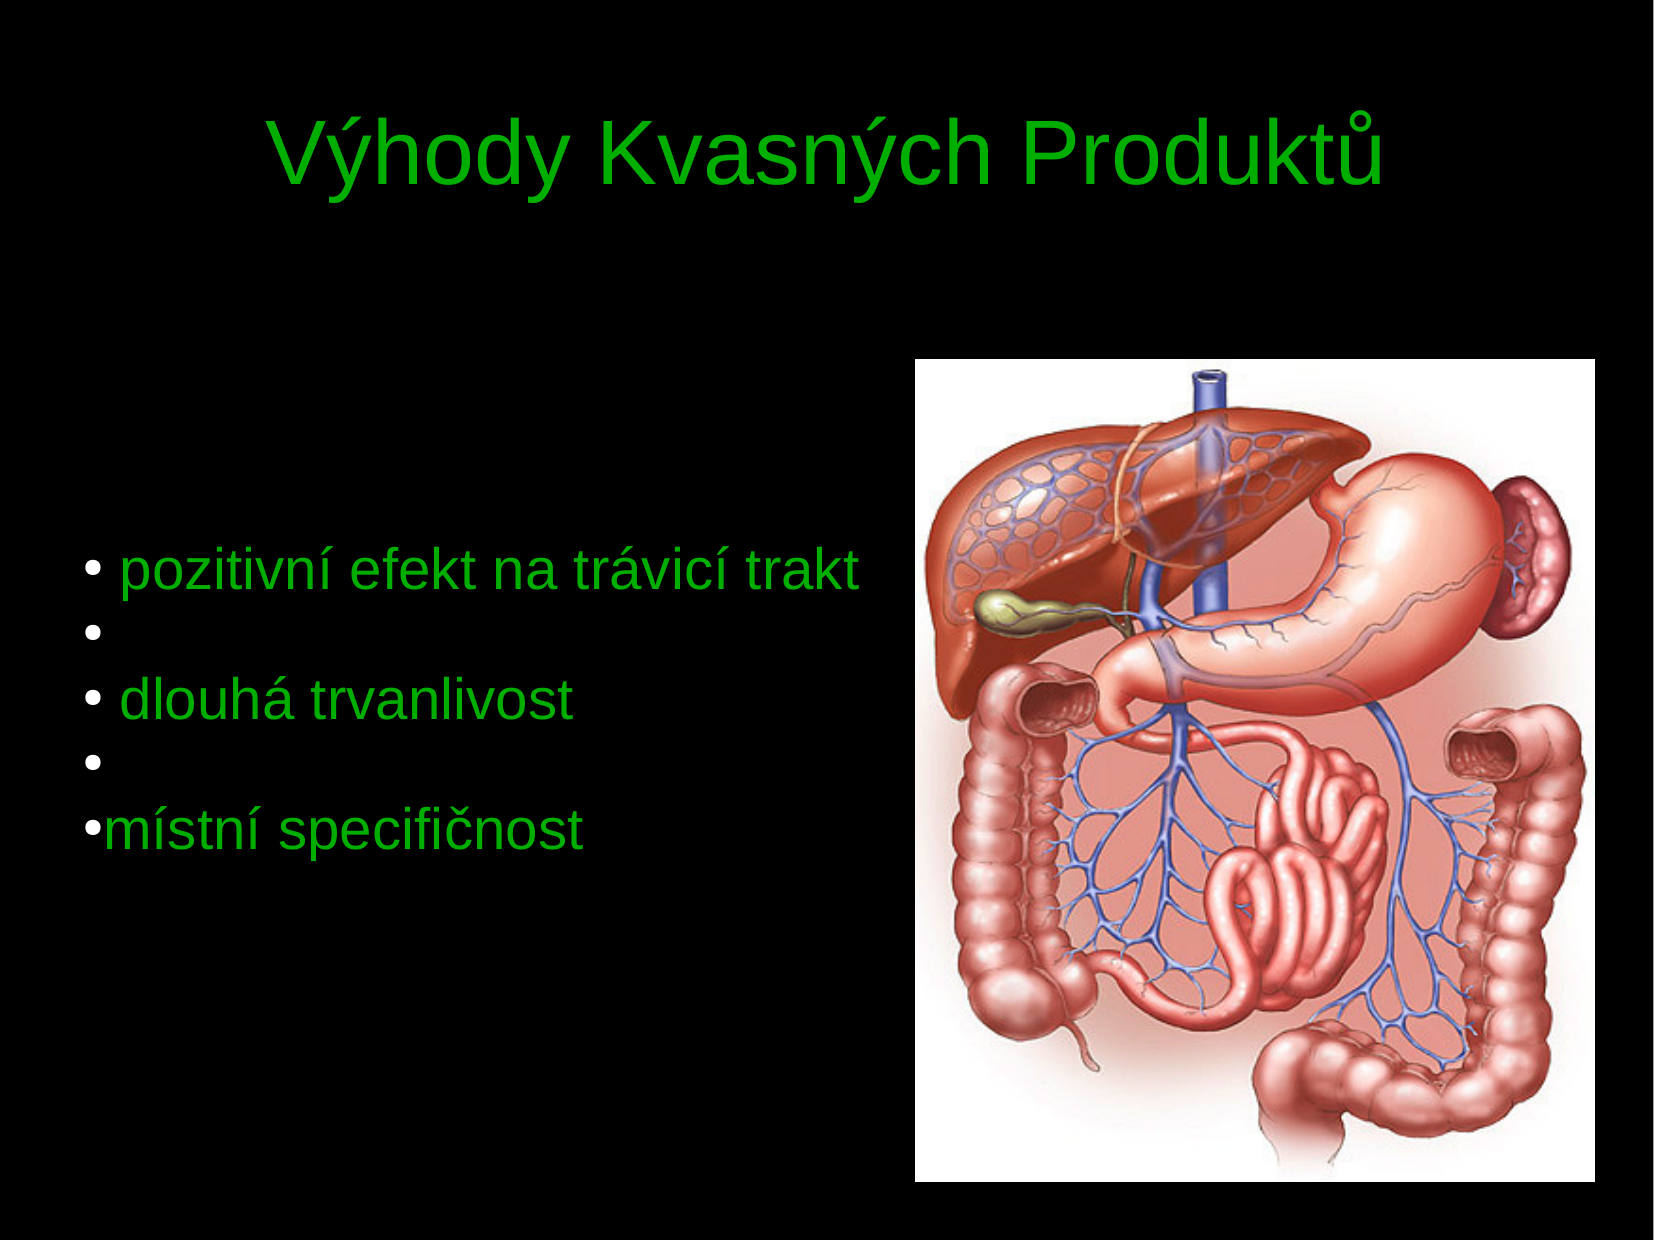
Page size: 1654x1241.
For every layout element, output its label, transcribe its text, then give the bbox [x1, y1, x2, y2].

subtitle pozitivní efekt na trávicí trakt dlouhá trvanlivost místní specifičnost [82, 297, 1571, 1102]
title Výhody Kvasných Produktů [82, 56, 1571, 250]
picture [915, 359, 1595, 1182]
